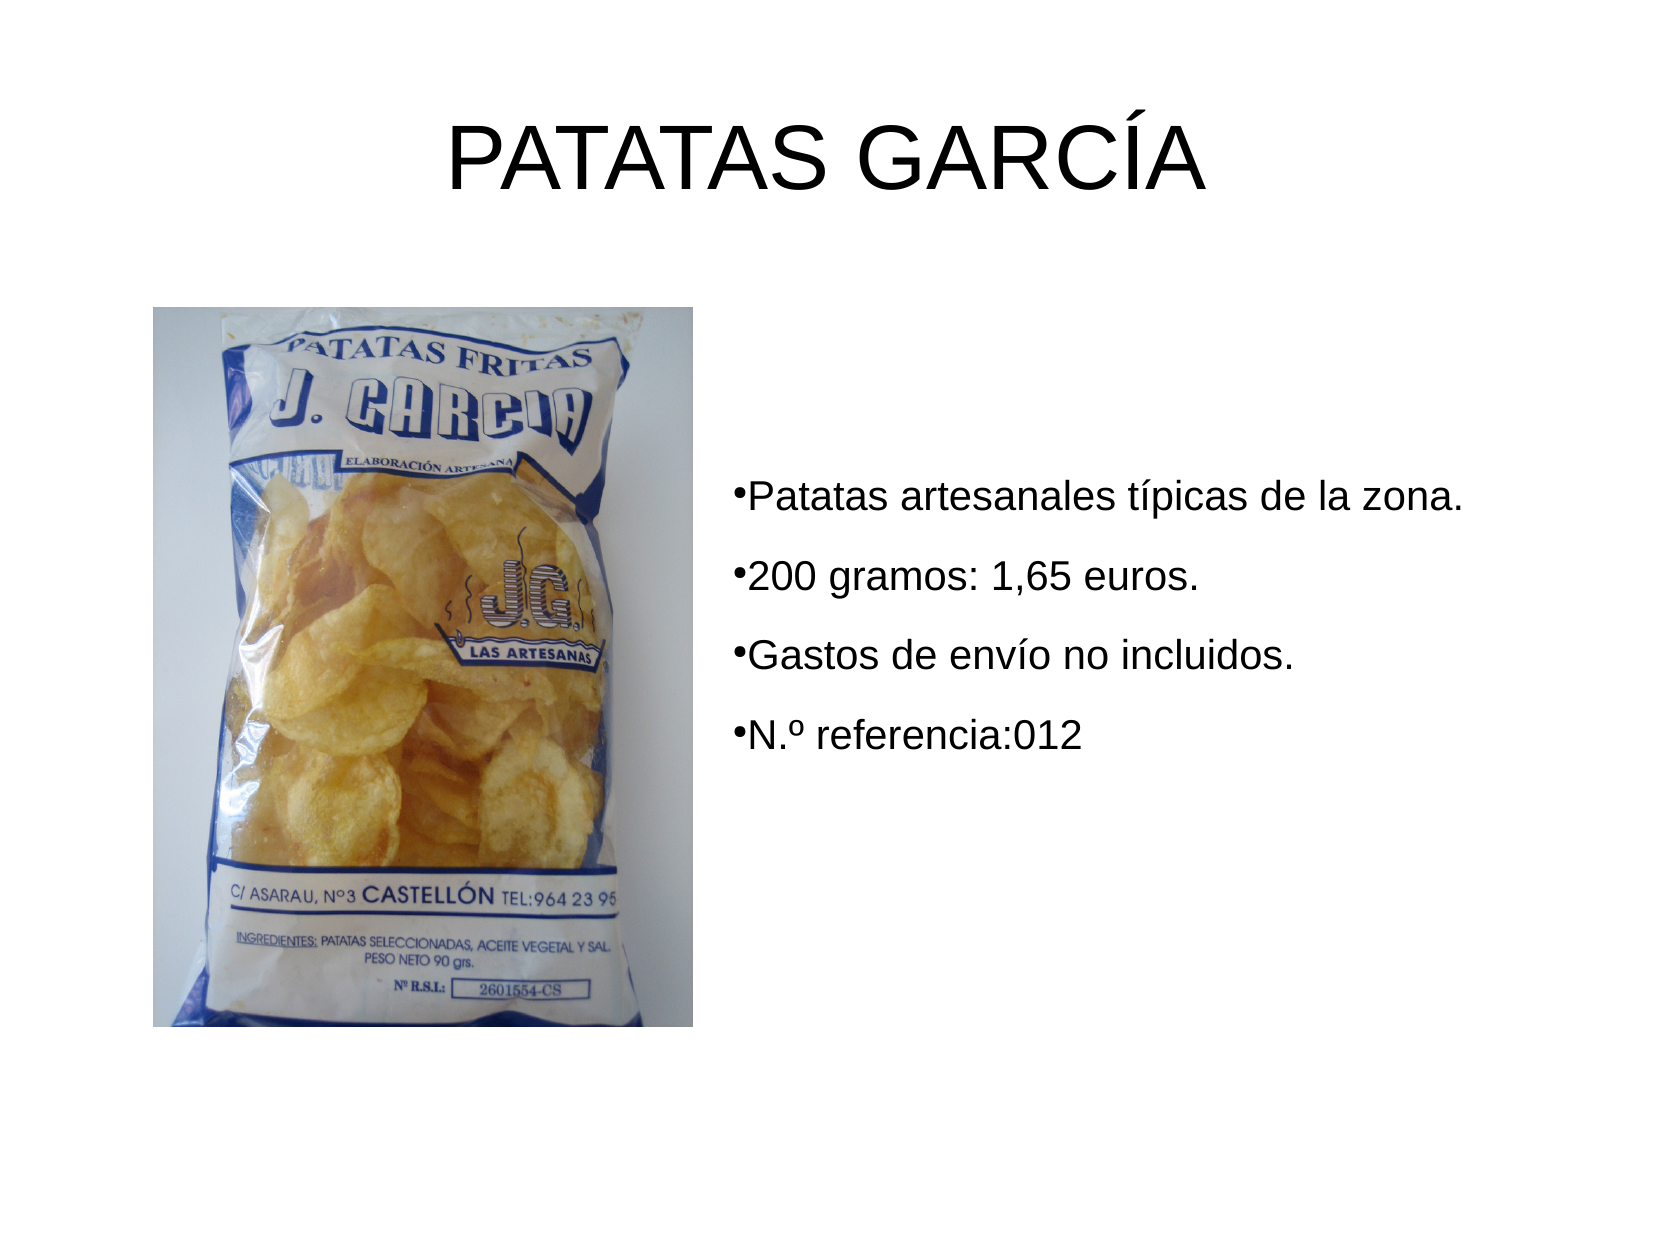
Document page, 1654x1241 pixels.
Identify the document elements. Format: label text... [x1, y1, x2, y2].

title PATATAS GARCÍA [82, 49, 1571, 257]
list Patatas artesanales típicas de la zona. 200 gramos: 1,65 euros. Gastos de envío no incluidos. N.º referencia:012 [732, 469, 1571, 886]
picture [153, 307, 693, 1027]
